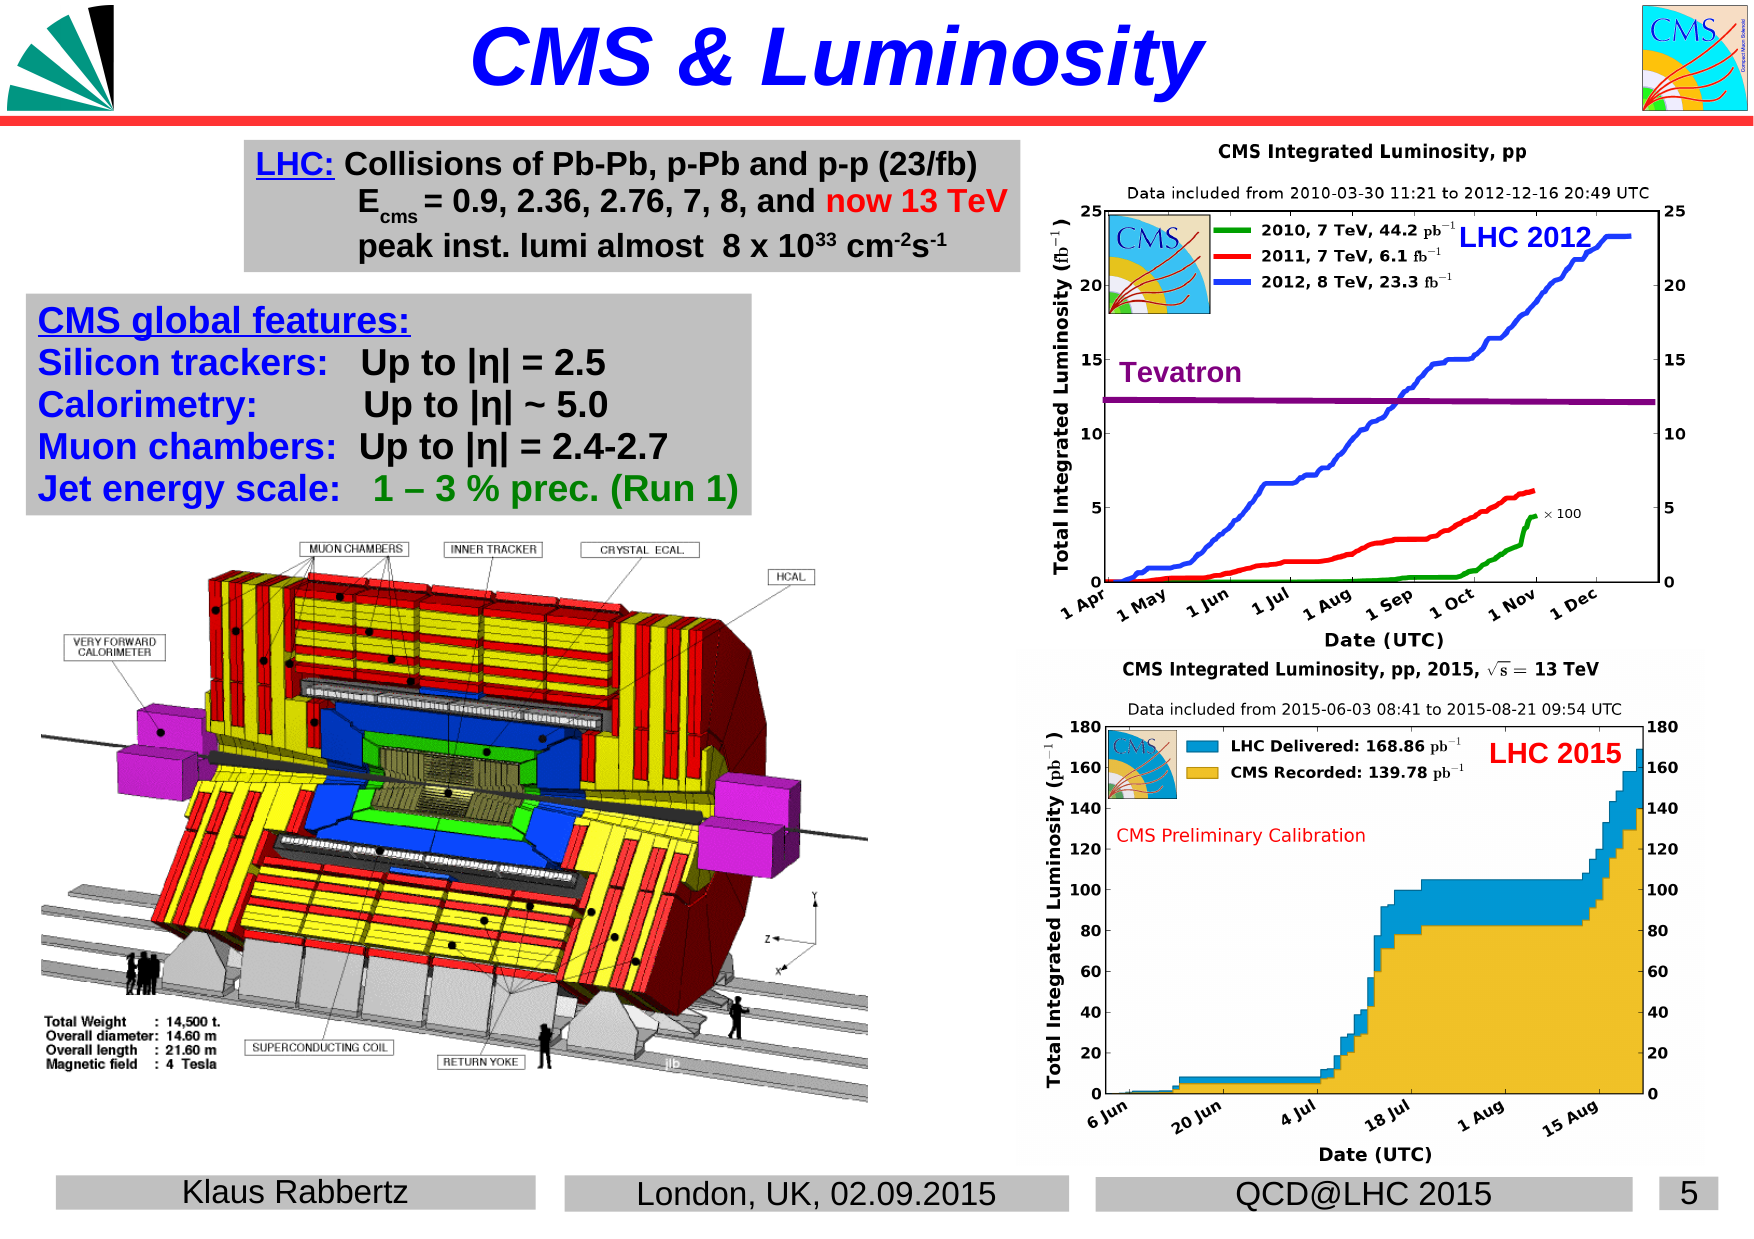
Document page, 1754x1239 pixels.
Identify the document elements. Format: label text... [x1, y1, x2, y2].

text_box Tevatron [1107, 350, 1252, 395]
picture [1016, 141, 1705, 1166]
picture [41, 519, 868, 1121]
text_box LHC 2012 [1447, 214, 1605, 260]
text_box LHC: Collisions of Pb-Pb, p-Pb and p-p (23/fb) Ecms = 0.9, 2.36, 2.76, 7, 8, and now 13 TeV peak inst. lumi almost 8 x 1033 cm-2s-1 [243, 139, 1019, 273]
title CMS & Luminosity [123, 0, 1606, 114]
picture [1642, 5, 1748, 111]
picture [7, 5, 114, 112]
text_box CMS global features: Silicon trackers: Up to |η| = 2.5 Calorimetry: Up to |η| ~ 5.0 Muon chambers: Up to |η| = 2.4-2.7 Jet energy scale: 1 – 3 % prec. (Run 1) [25, 293, 752, 516]
text_box LHC 2015 [1477, 731, 1635, 776]
